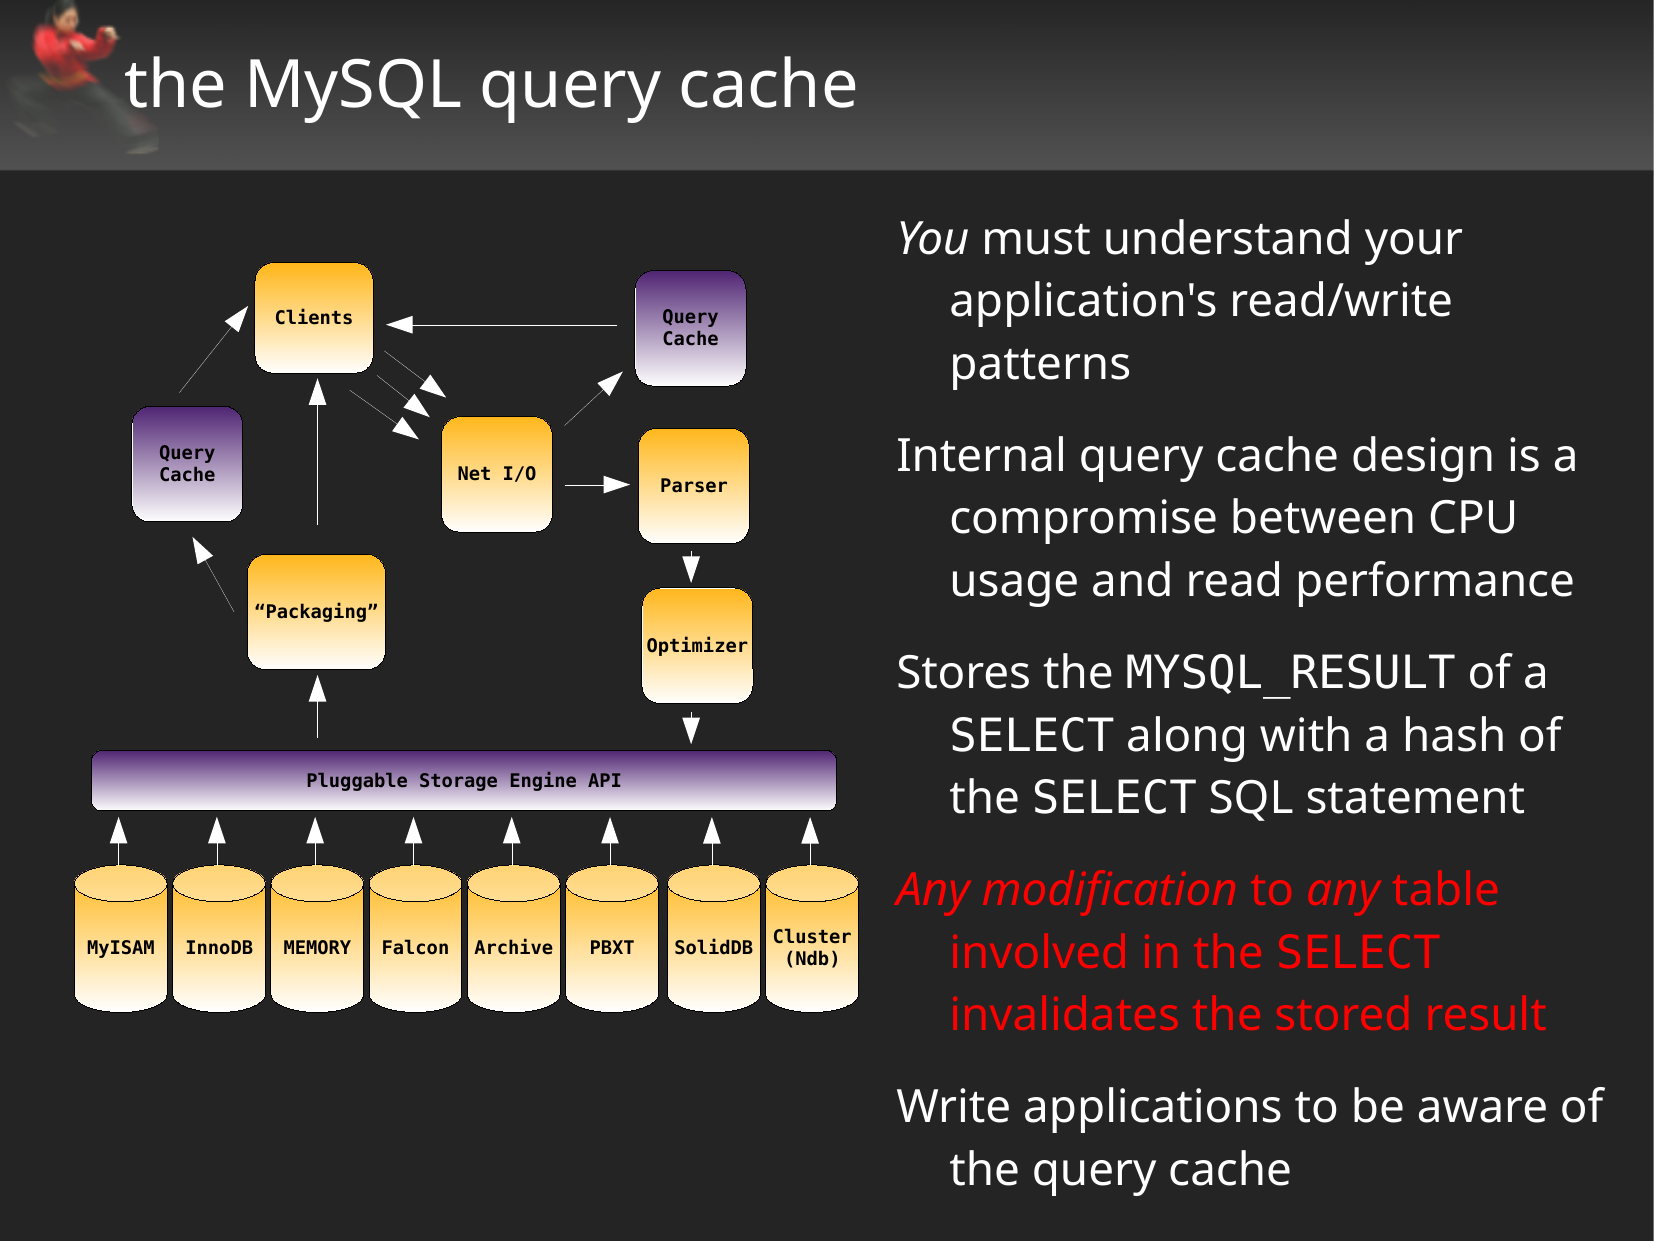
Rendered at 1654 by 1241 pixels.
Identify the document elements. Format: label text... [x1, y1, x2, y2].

picture [0, 0, 1654, 1241]
text_box Cluster (Ndb) [765, 885, 859, 1013]
text_box SolidDB [667, 885, 761, 1013]
text_box Pluggable Storage Engine API [91, 750, 837, 811]
title the MySQL query cache [124, 39, 1625, 125]
text_box Archive [467, 885, 561, 1013]
text_box Query Cache [131, 406, 243, 522]
text_box Optimizer [641, 587, 754, 704]
text_box Net I/O [441, 416, 553, 533]
text_box Query Cache [634, 270, 747, 387]
text_box Falcon [369, 887, 462, 1013]
text_box Parser [638, 428, 750, 544]
text_box InnoDB [172, 885, 266, 1013]
text_box MyISAM [74, 885, 168, 1013]
text_box PBXT [565, 885, 659, 1013]
text_box “Packaging” [247, 554, 386, 670]
text_box Clients [254, 262, 374, 374]
text_box MEMORY [270, 884, 364, 1013]
list You must understand your application's read/write patterns Internal query cache design is a compromise between CPU usage and read performance Stores the MYSQL_RESULT of a SELECT along with a hash of the SELECT SQL statement Any modification to any table involved in the SELECT invalidates the stored result Write applications to be aware of the query cache Use SELECT SQL_NO_CACHE [878, 205, 1631, 1102]
